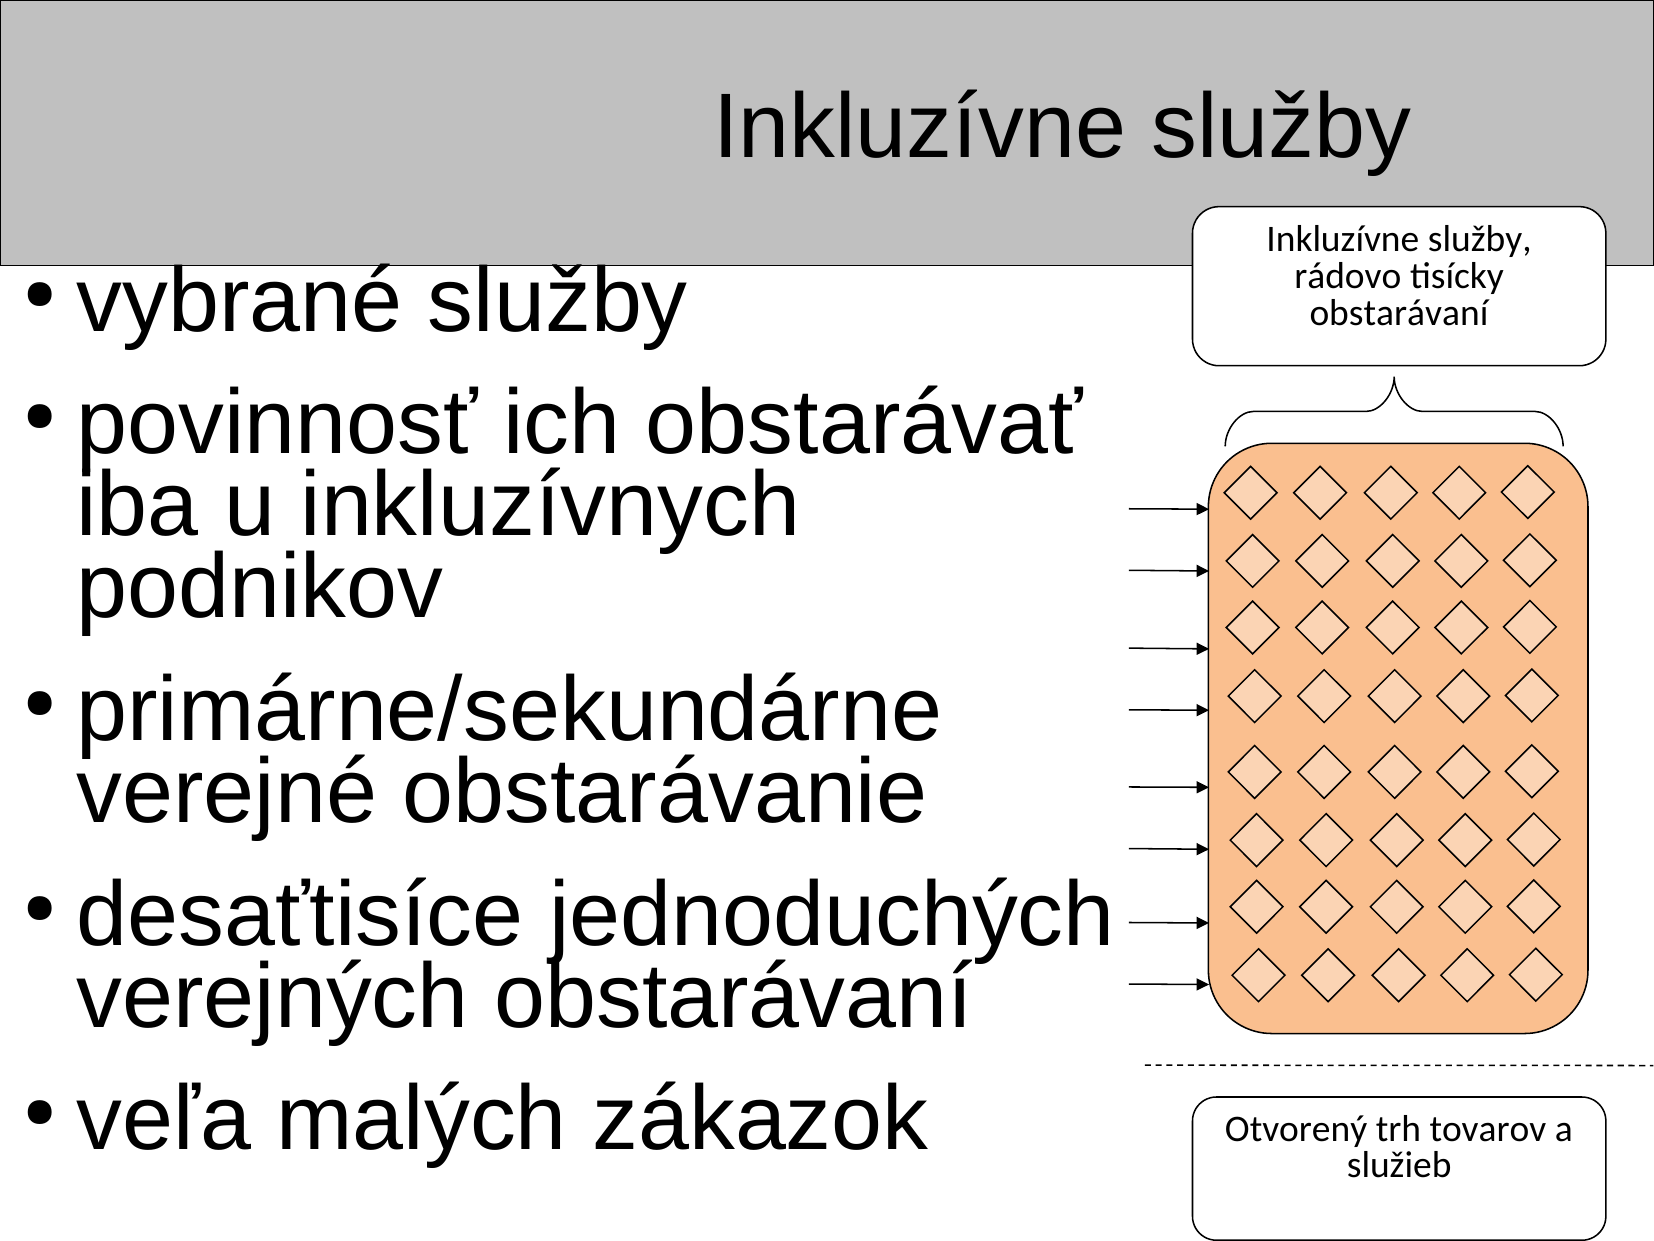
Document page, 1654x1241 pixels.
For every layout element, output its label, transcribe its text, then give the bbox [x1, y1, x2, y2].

list vybrané služby povinnosť ich obstarávať iba u inkluzívnych podnikov primárne/sekundárne verejné obstarávanie desaťtisíce jednoduchých verejných obstarávaní veľa malých zákazok [6, 265, 1152, 1187]
text_box [1208, 443, 1588, 1034]
text_box Inkluzívne služby, rádovo tisícky obstarávaní [1192, 206, 1606, 366]
title Inkluzívne služby [561, 37, 1565, 229]
text_box Otvorený trh tovarov a služieb [1192, 1097, 1606, 1241]
